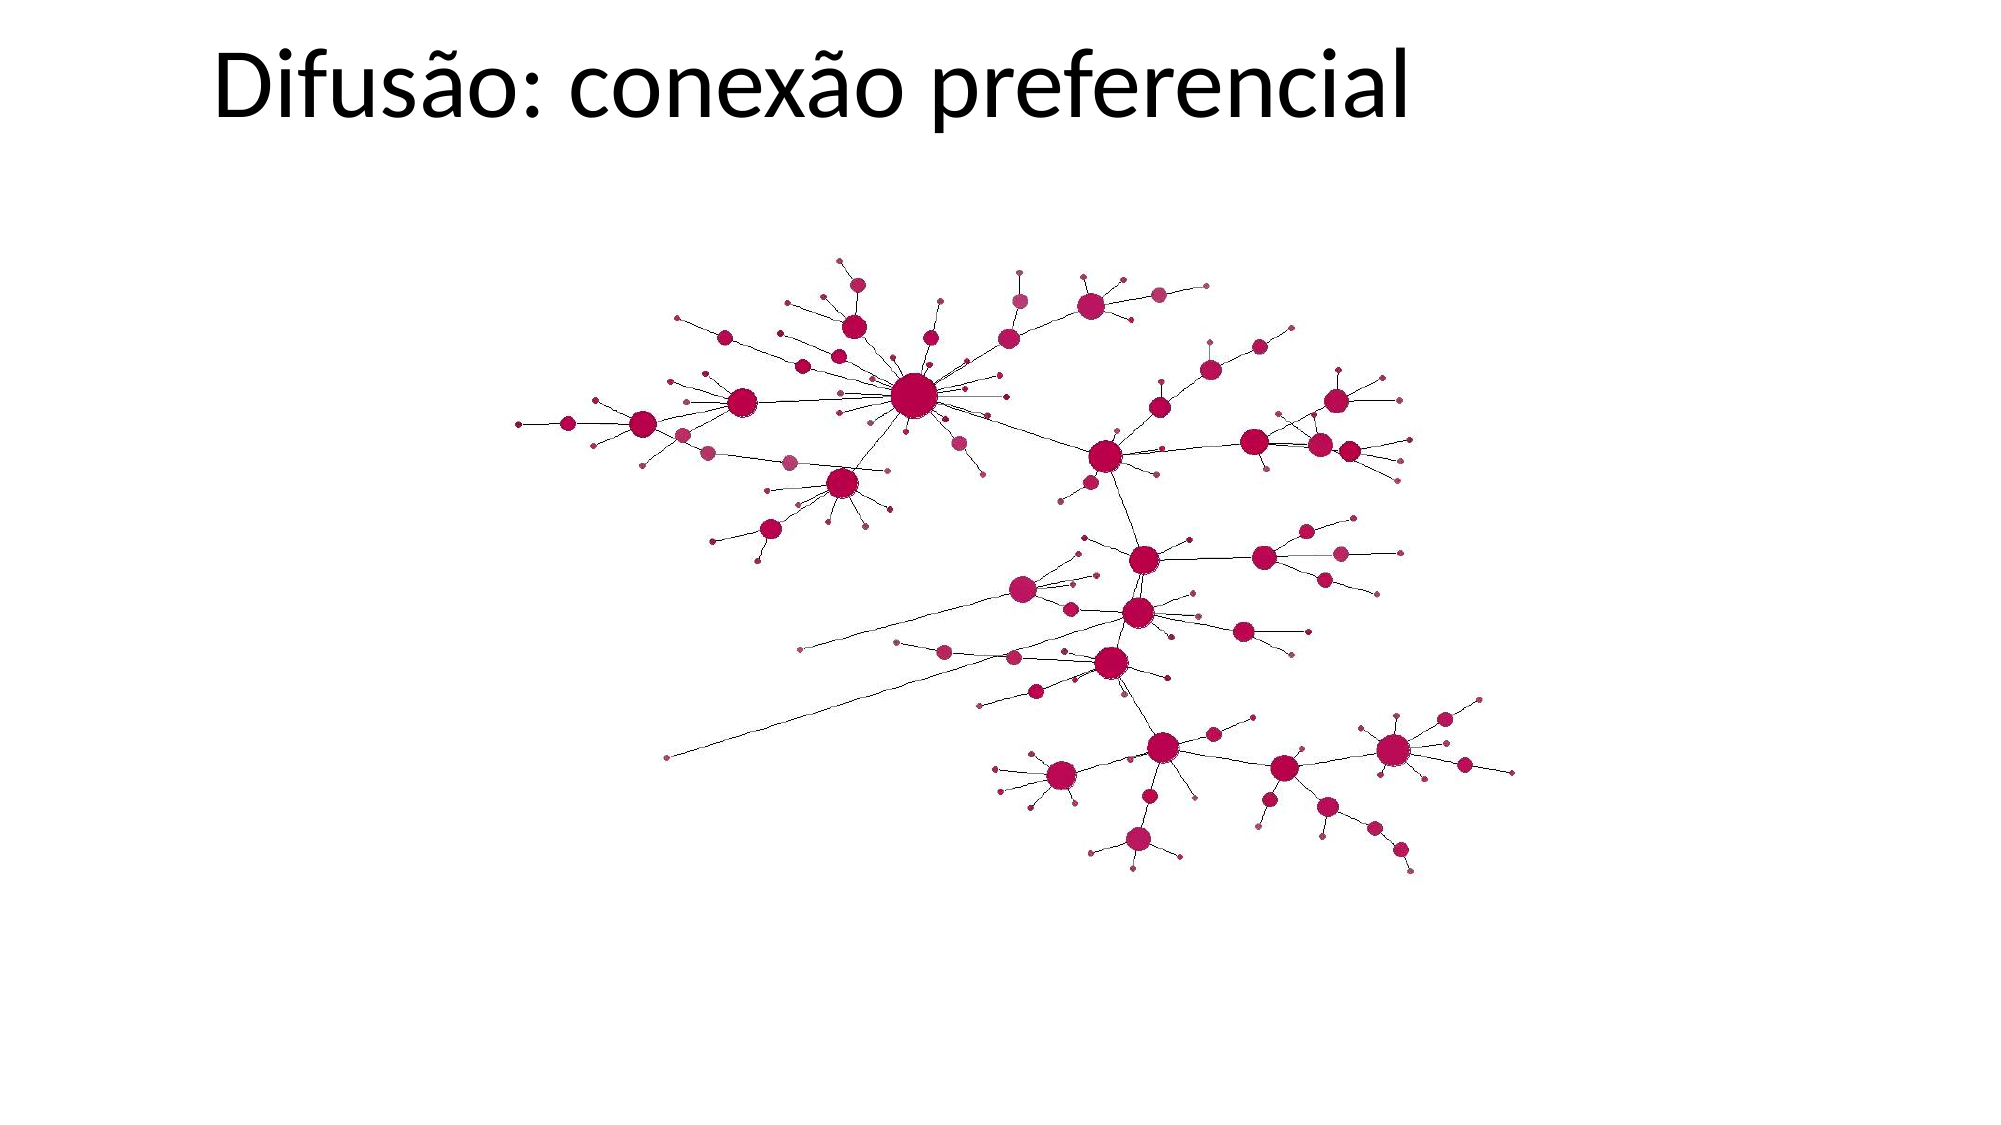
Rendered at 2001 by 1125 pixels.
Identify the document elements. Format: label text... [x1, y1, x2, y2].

title Difusão: conexão preferencial [212, 0, 1713, 287]
picture [224, 212, 1725, 1016]
